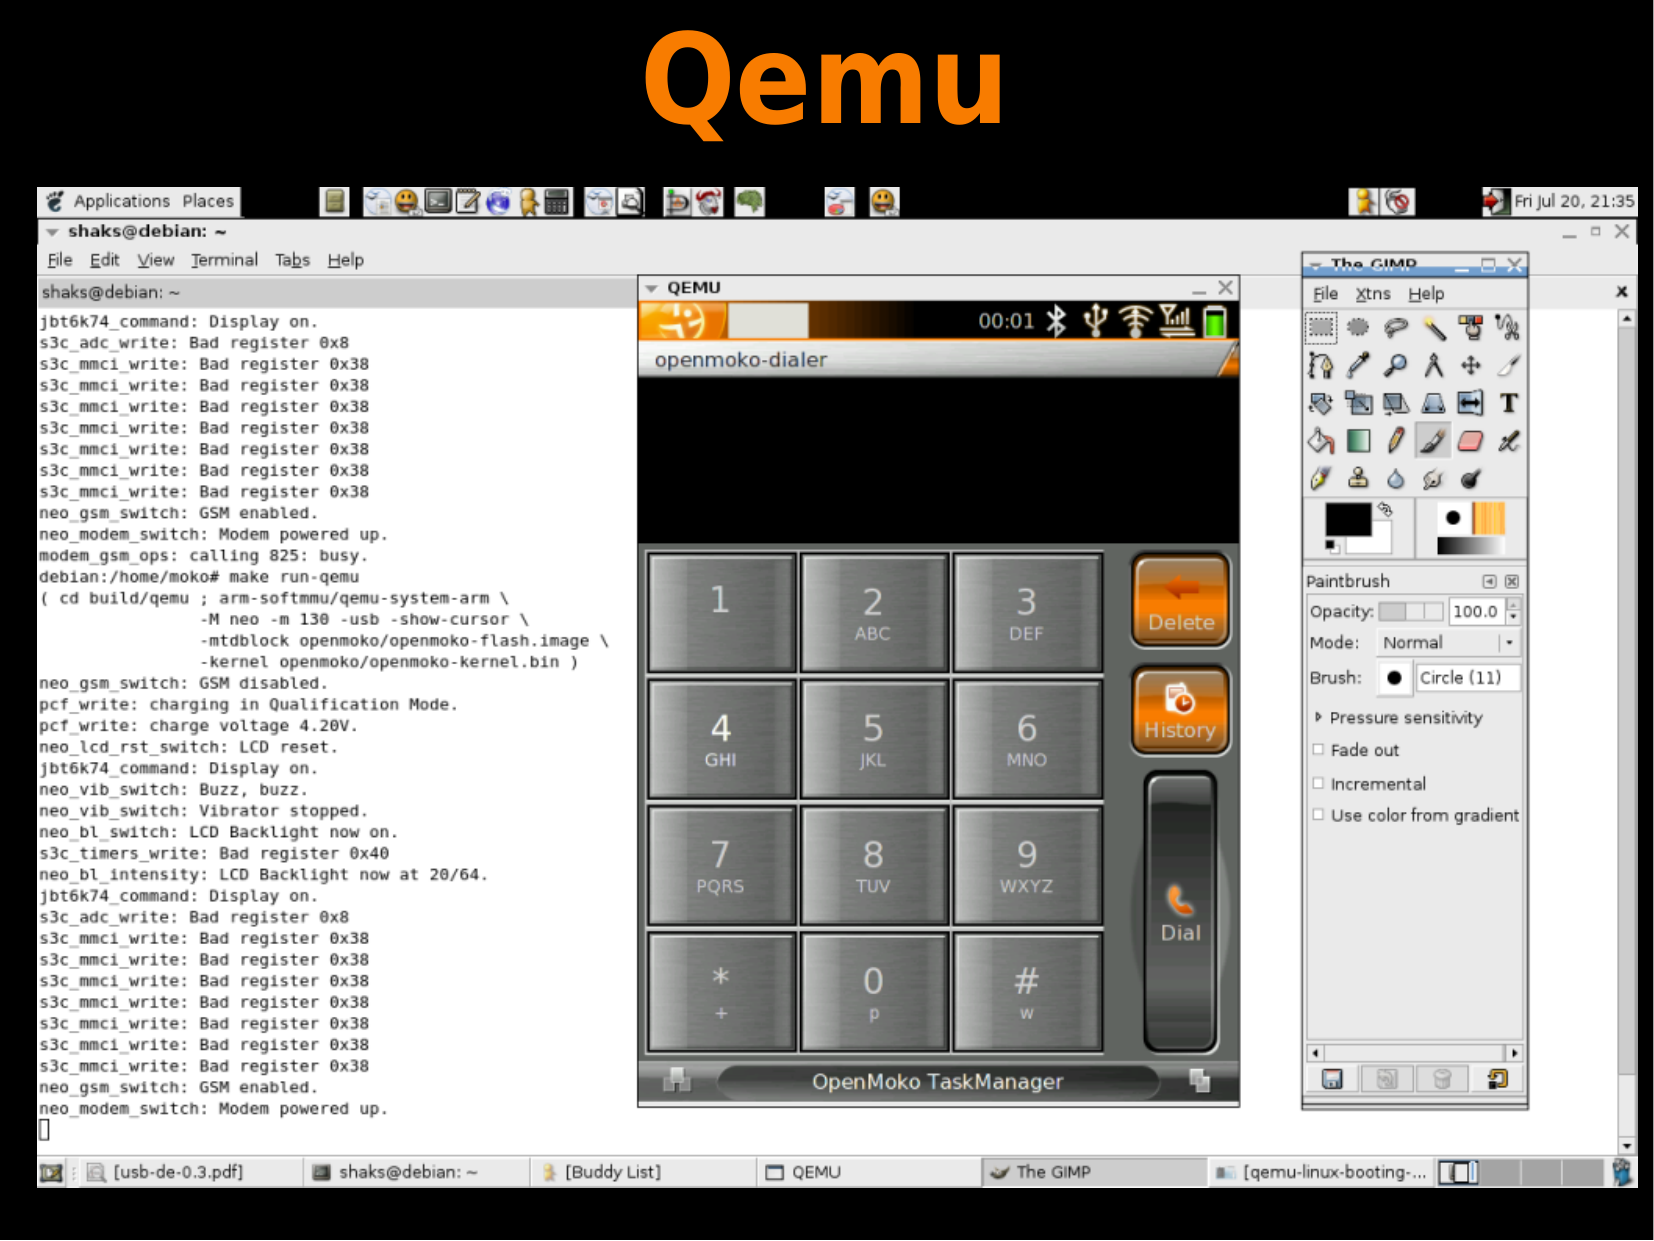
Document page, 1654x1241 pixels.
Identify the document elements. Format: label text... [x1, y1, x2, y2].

picture [37, 187, 1638, 1188]
text_box Qemu [525, 0, 1126, 161]
